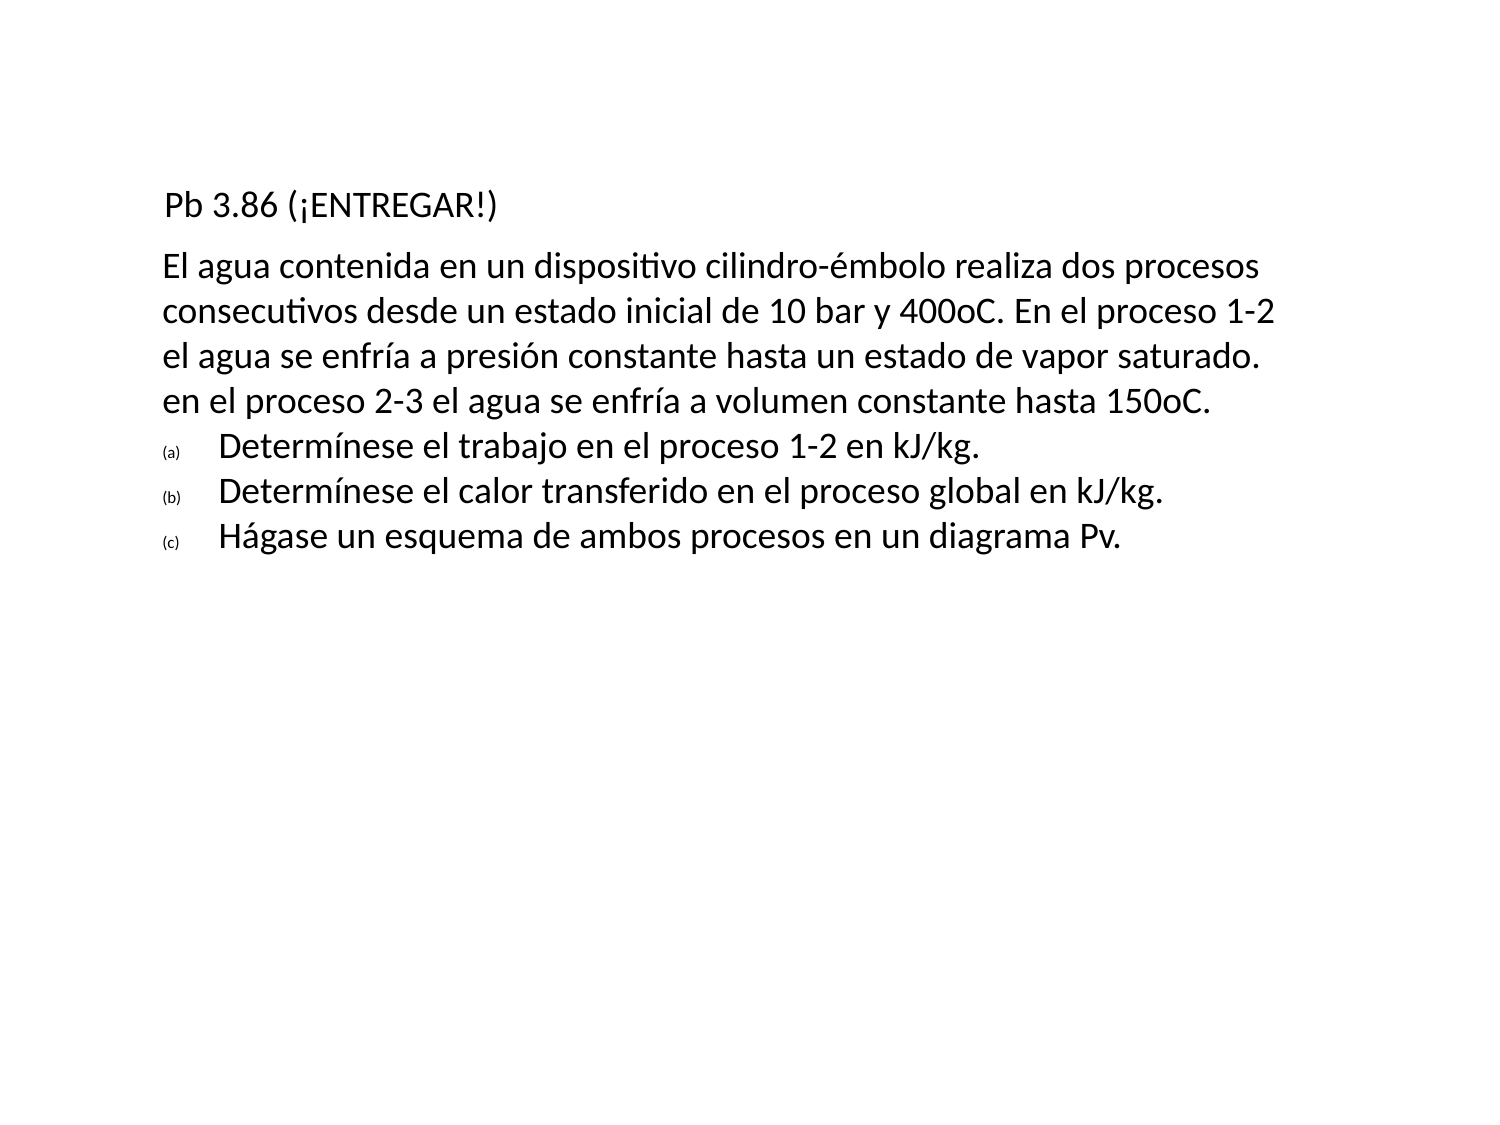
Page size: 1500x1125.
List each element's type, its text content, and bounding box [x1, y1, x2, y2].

text_box El agua contenida en un dispositivo cilindro-émbolo realiza dos procesos consecutivos desde un estado inicial de 10 bar y 400oC. En el proceso 1-2 el agua se enfría a presión constante hasta un estado de vapor saturado. en el proceso 2-3 el agua se enfría a volumen constante hasta 150oC. Determínese el trabajo en el proceso 1-2 en kJ/kg. Determínese el calor transferido en el proceso global en kJ/kg. Hágase un esquema de ambos procesos en un diagrama Pv. [147, 233, 1306, 564]
text_box Pb 3.86 (¡ENTREGAR!) [149, 172, 514, 233]
